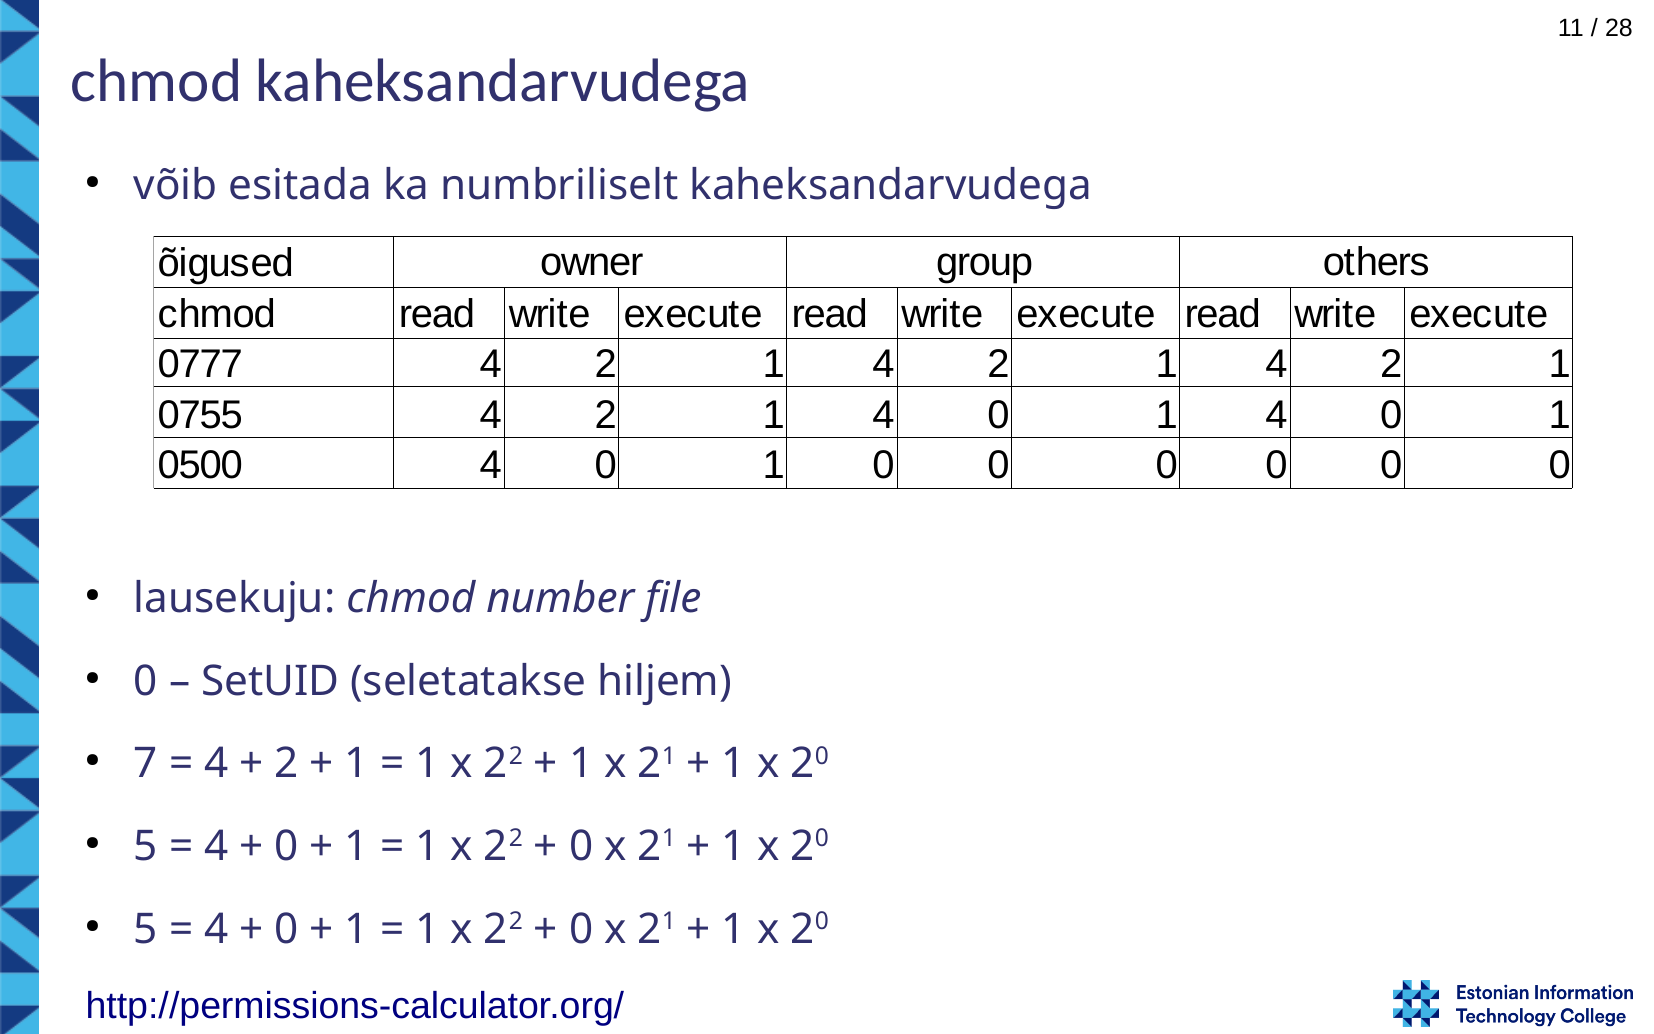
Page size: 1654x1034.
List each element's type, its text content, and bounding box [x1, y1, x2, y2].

picture [1393, 980, 1633, 1027]
title chmod kaheksandarvudega [70, 41, 1630, 130]
chart [153, 236, 1578, 544]
text_box http://permissions-calculator.org/ [70, 977, 640, 1034]
list võib esitada ka numbriliselt kaheksandarvudega lausekuju: chmod number file 0 – SetUID (seletatakse hiljem) 7 = 4 + 2 + 1 = 1 x 22 + 1 x 21 + 1 x 20 5 = 4 + 0 + 1 = 1 x 22 + 0 x 21 + 1 x 20 5 = 4 + 0 + 1 = 1 x 22 + 0 x 21 + 1 x 20 [68, 153, 1630, 957]
